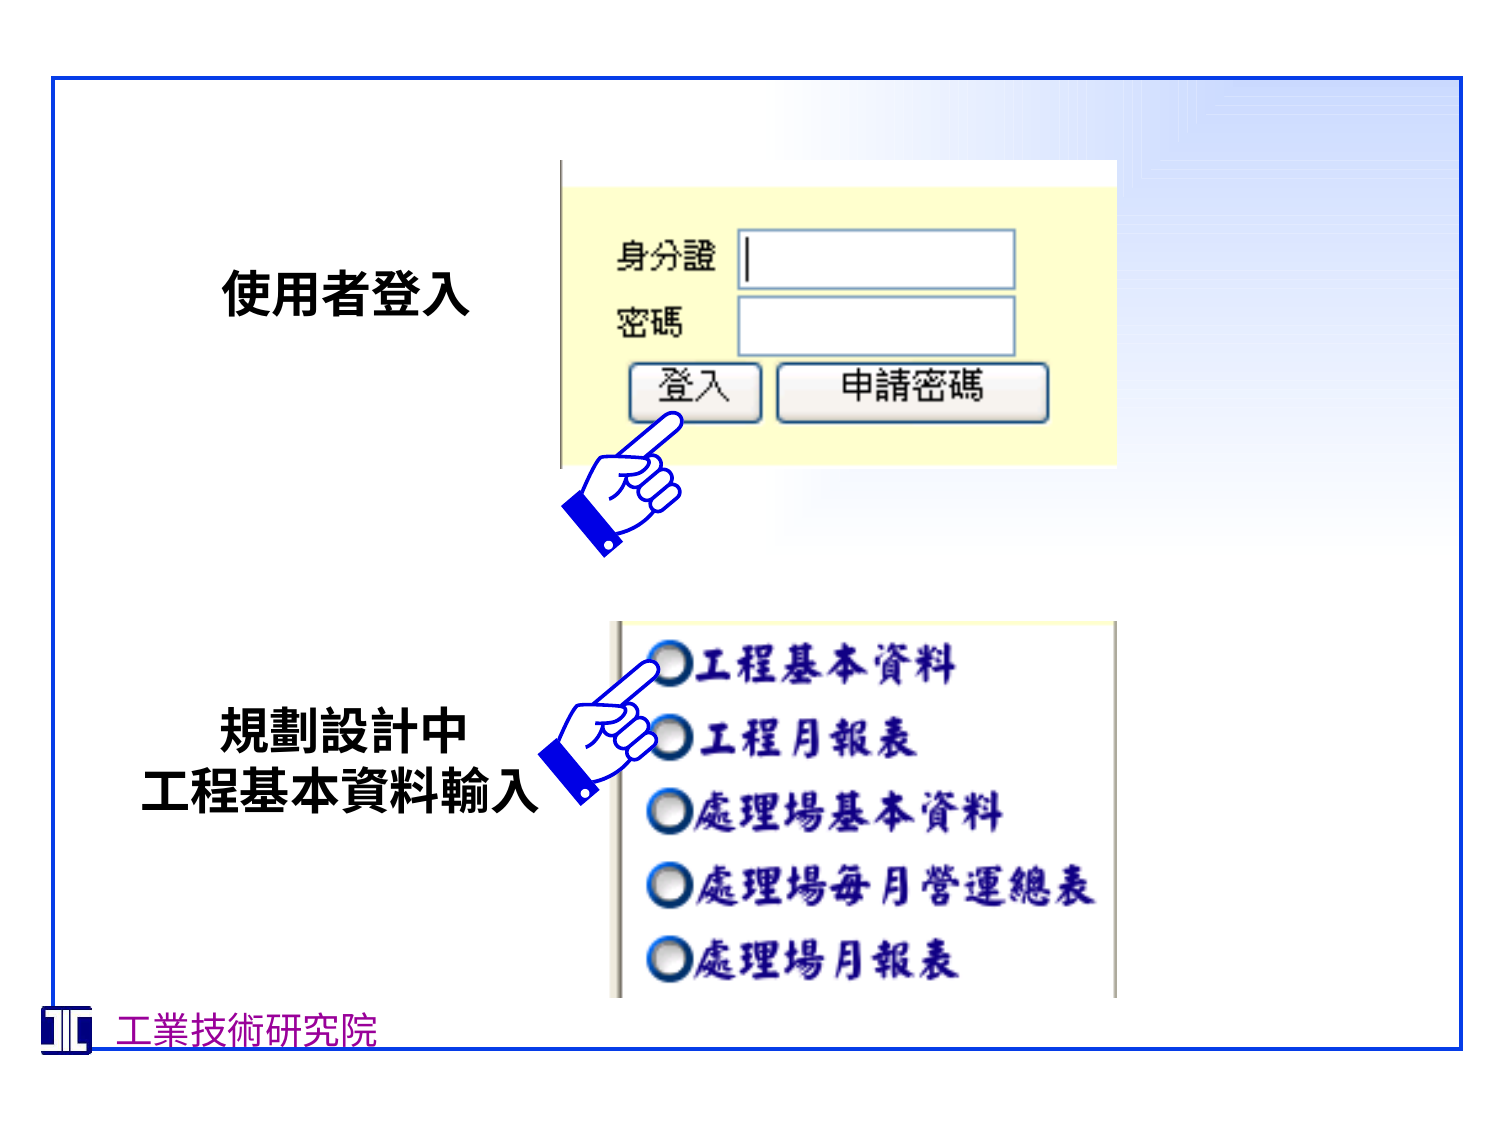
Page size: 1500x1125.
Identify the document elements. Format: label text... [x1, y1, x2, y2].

picture [560, 160, 1117, 558]
text_box 使用者登入 [207, 255, 498, 331]
text_box 規劃設計中 工程基本資料輸入 [125, 692, 564, 827]
picture [537, 621, 1117, 998]
